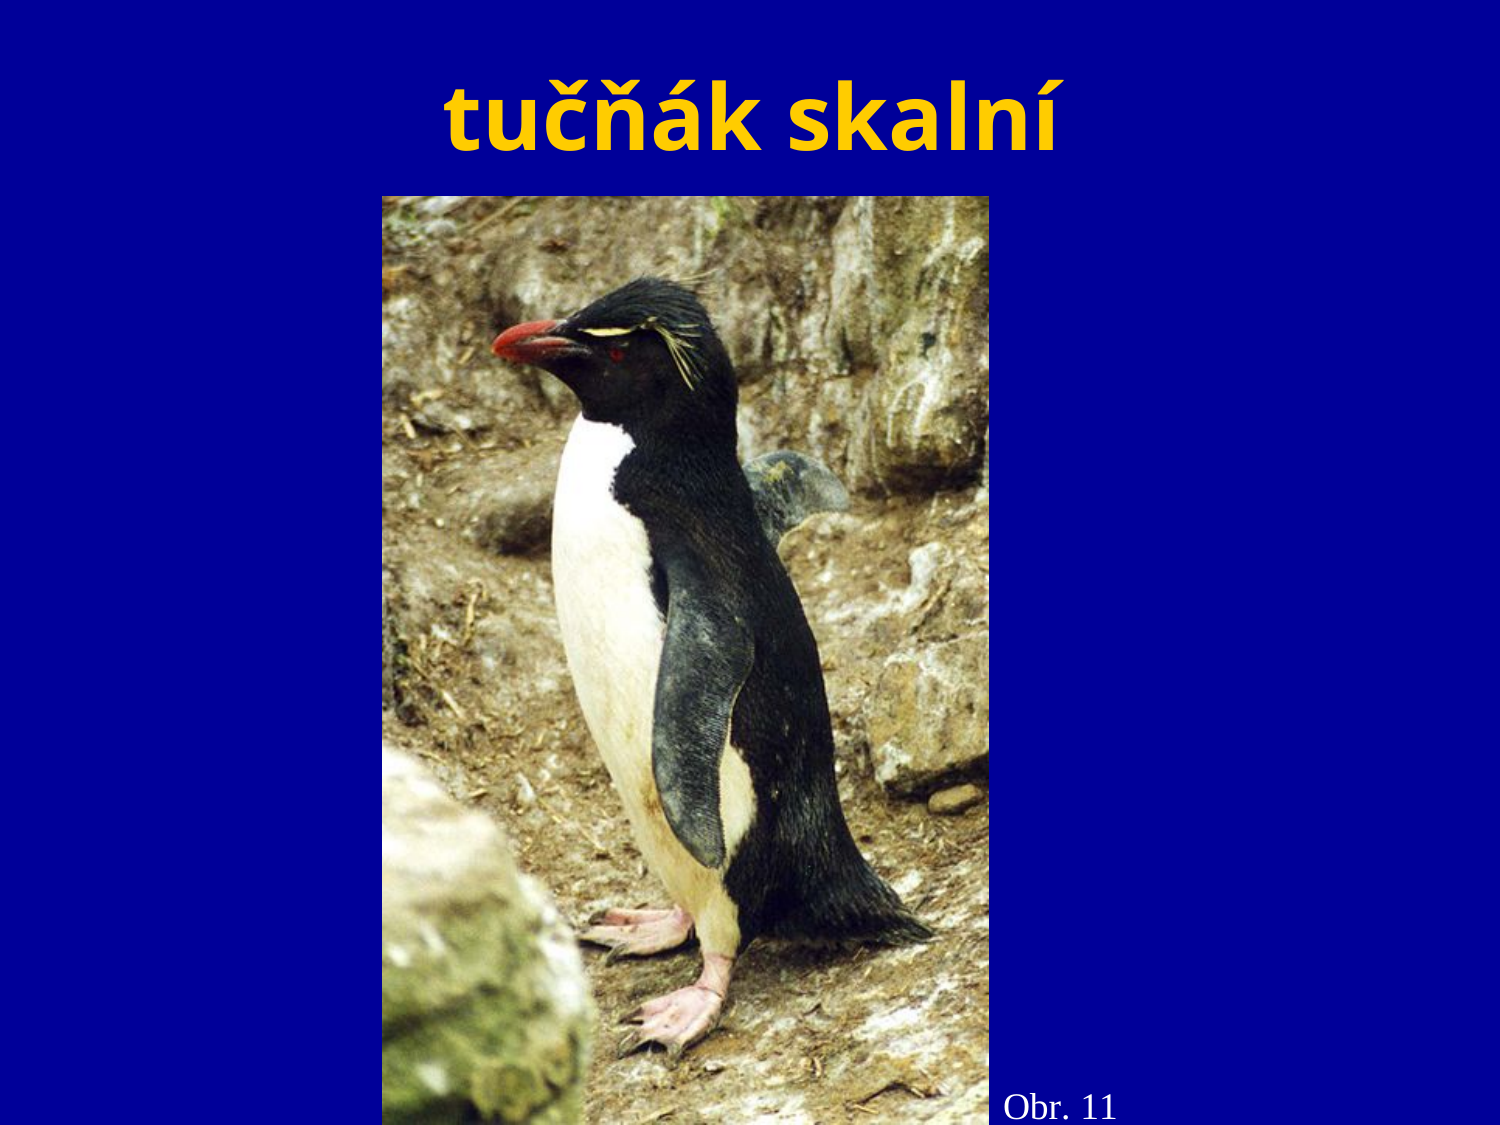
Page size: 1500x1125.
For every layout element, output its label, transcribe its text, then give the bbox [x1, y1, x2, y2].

picture [382, 196, 989, 1125]
title tučňák skalní [76, 0, 1427, 228]
text_box Obr. 11 [988, 1074, 1166, 1125]
